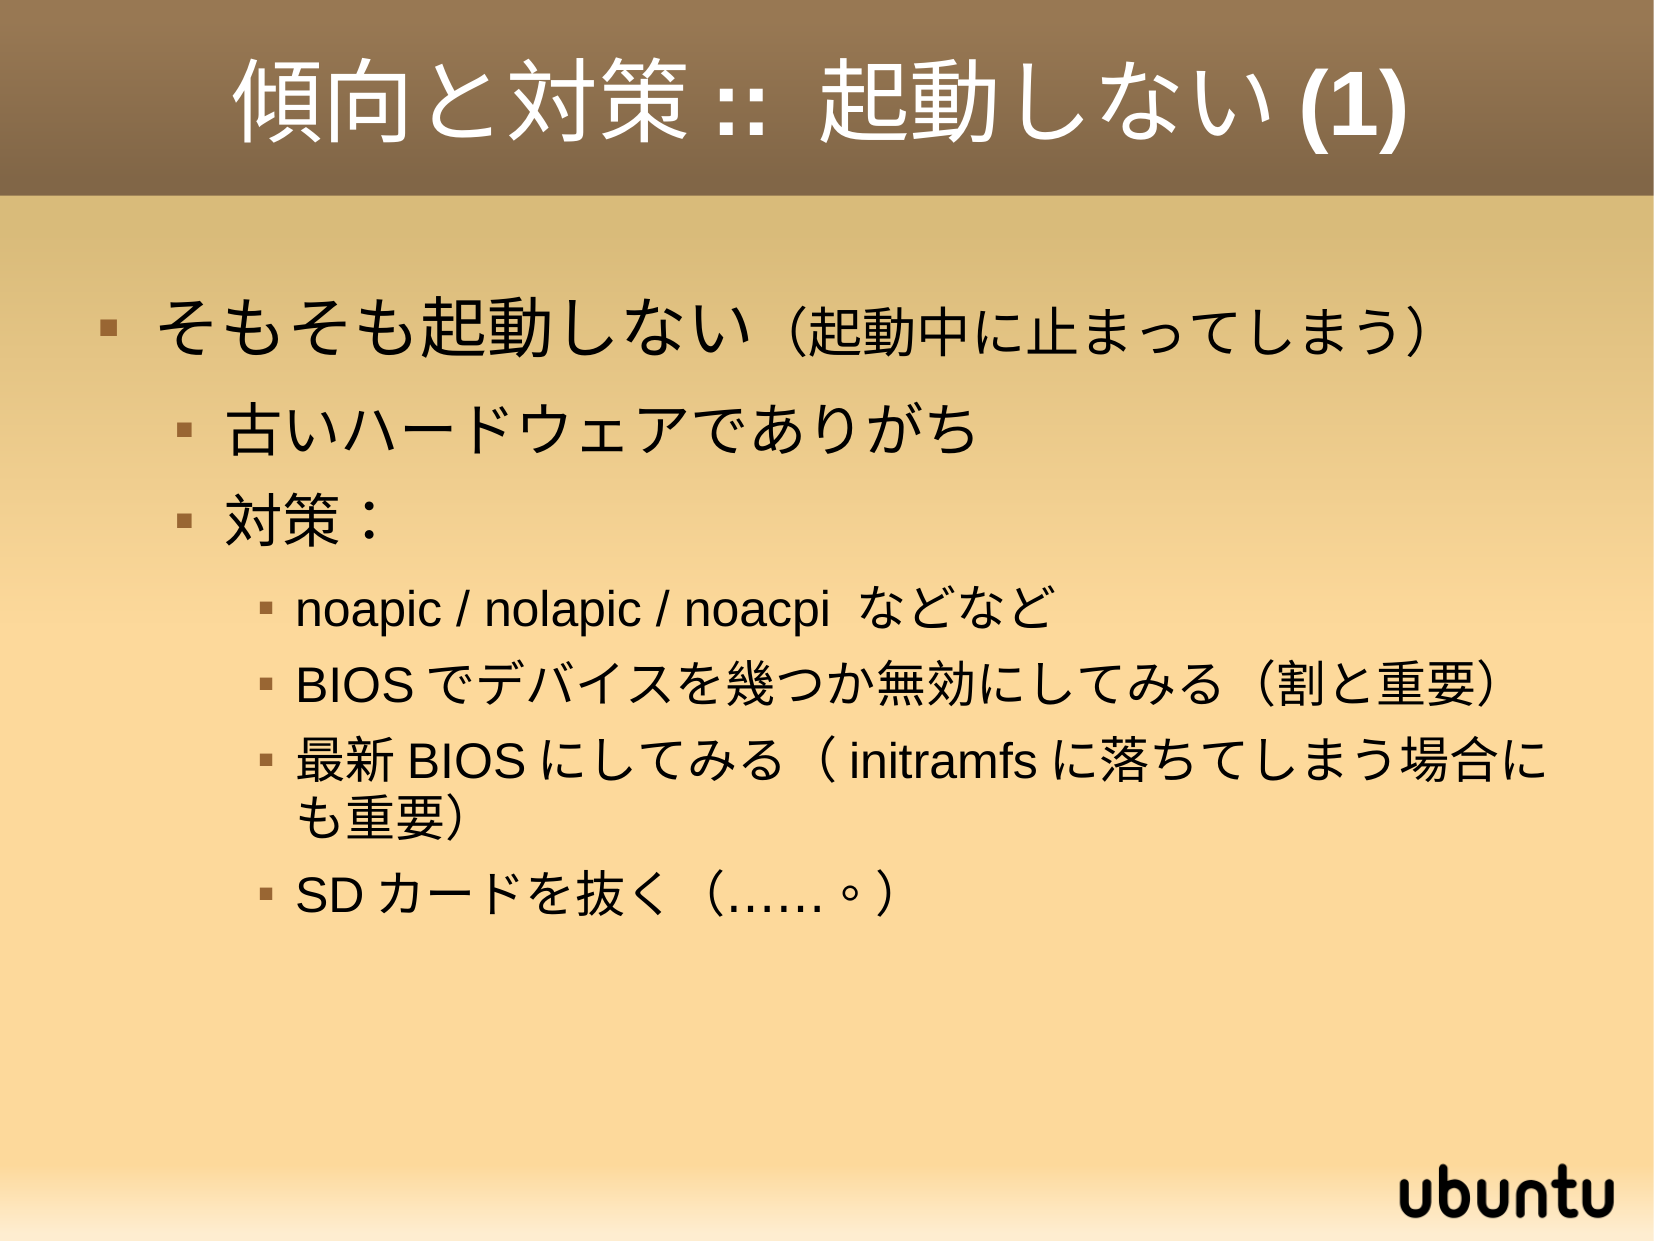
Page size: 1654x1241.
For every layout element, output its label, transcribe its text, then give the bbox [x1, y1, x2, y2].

title 傾向と対策:: 起動しない(1) [76, 0, 1565, 208]
picture [0, 0, 1654, 1241]
list そもそも起動しない（起動中に止まってしまう） 古いハードウェアでありがち 対策： noapic / nolapic / noacpi などなど BIOSでデバイスを幾つか無効にしてみる（割と重要） 最新BIOSにしてみる（initramfsに落ちてしまう場合にも重要） SDカードを抜く（……。） [82, 290, 1571, 1109]
